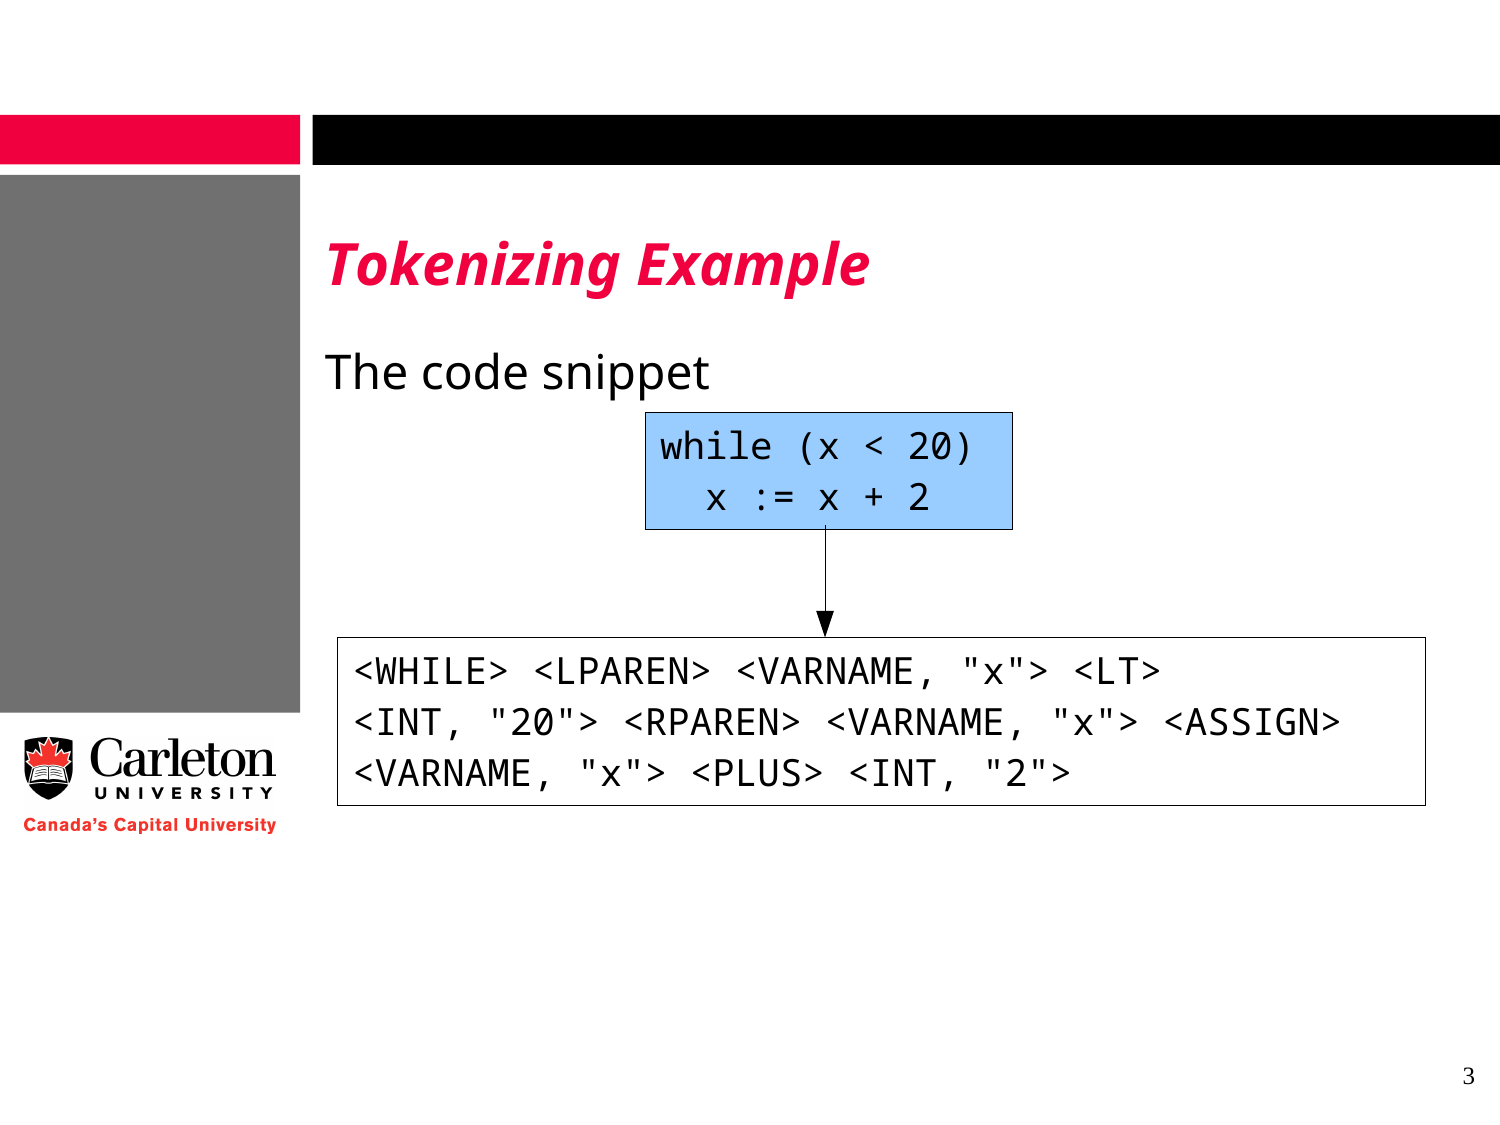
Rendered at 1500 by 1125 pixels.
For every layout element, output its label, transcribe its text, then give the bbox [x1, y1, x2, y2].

title Tokenizing Example [324, 194, 1450, 324]
text_box <WHILE> <LPAREN> <VARNAME, "x"> <LT> <INT, "20"> <RPAREN> <VARNAME, "x"> <ASSIGN> <VARNAME, "x"> <PLUS> <INT, "2"> [337, 637, 1426, 783]
list The code snippet [324, 324, 1450, 1036]
text_box while (x < 20) x := x + 2 [645, 412, 1013, 515]
picture [24, 737, 276, 834]
